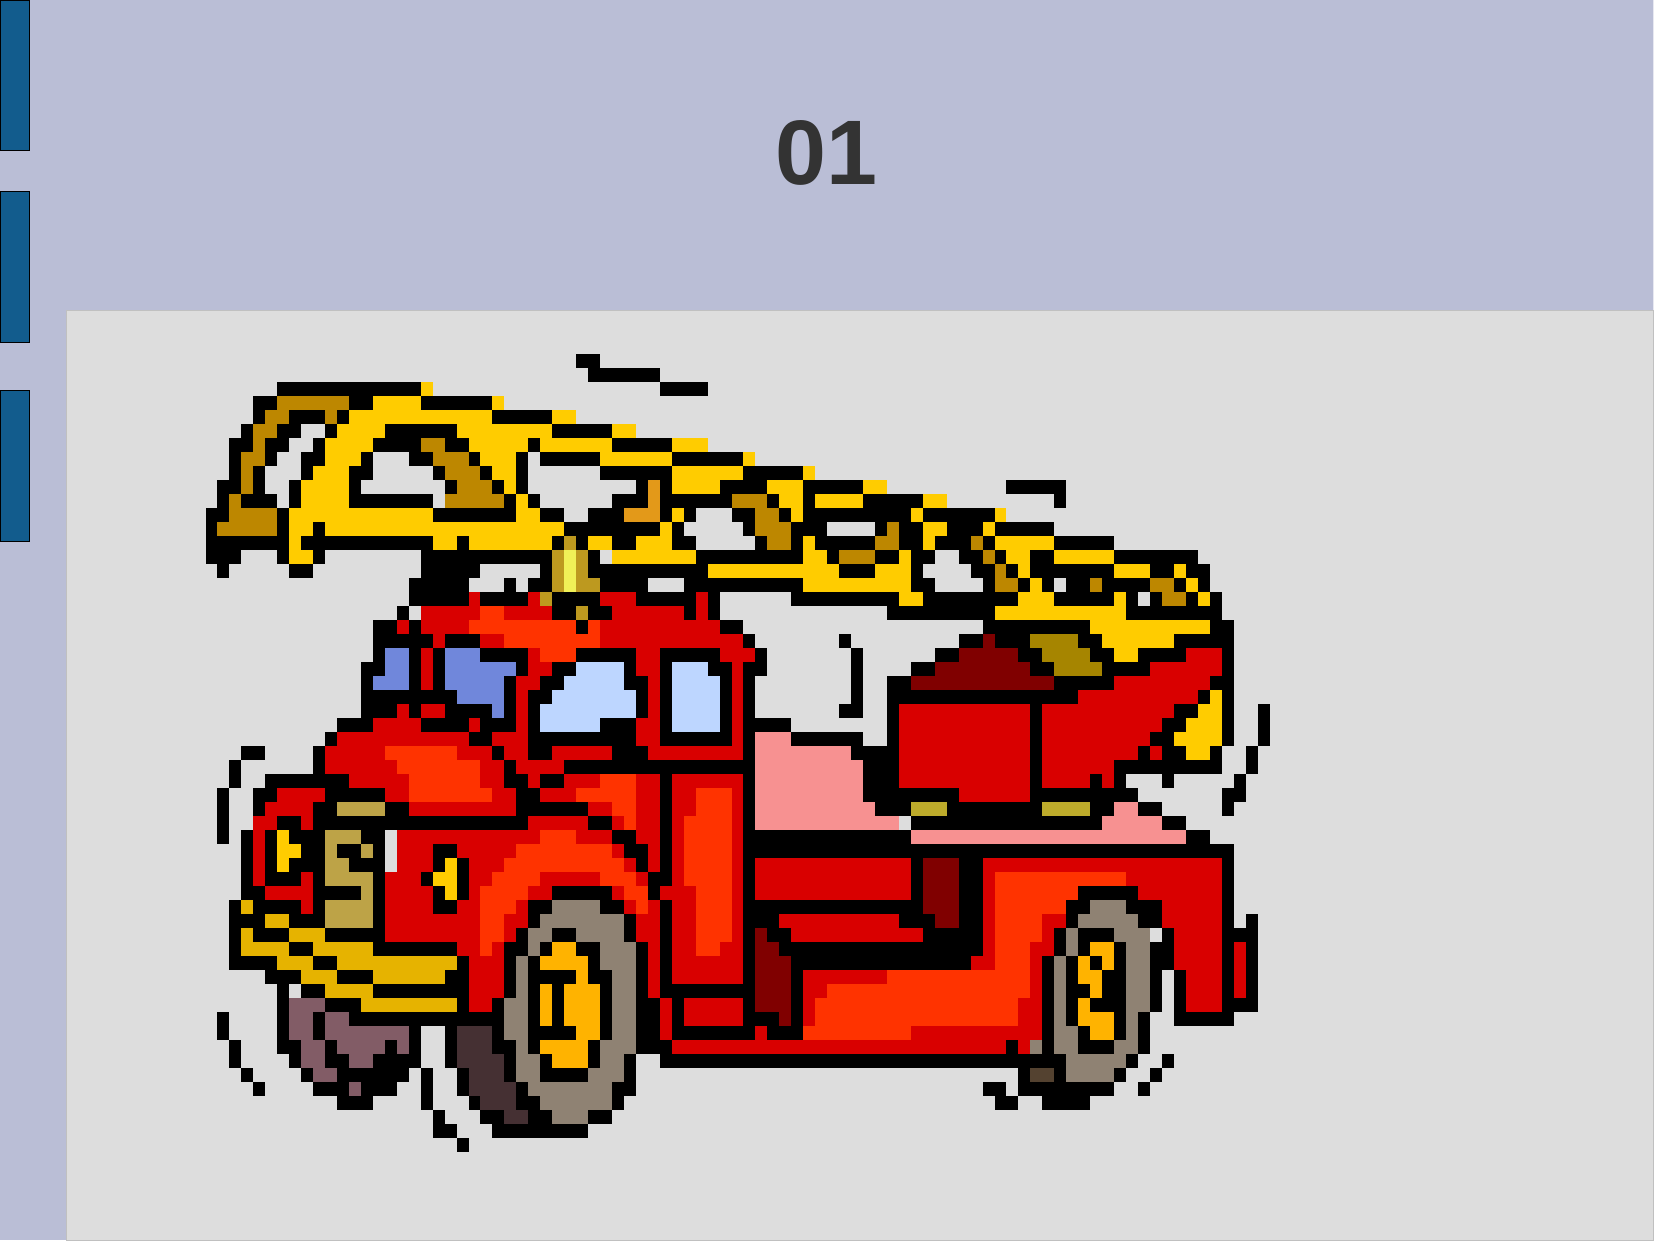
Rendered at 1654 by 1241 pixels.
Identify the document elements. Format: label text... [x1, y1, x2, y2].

picture [206, 354, 1270, 1152]
title 01 [82, 56, 1571, 250]
